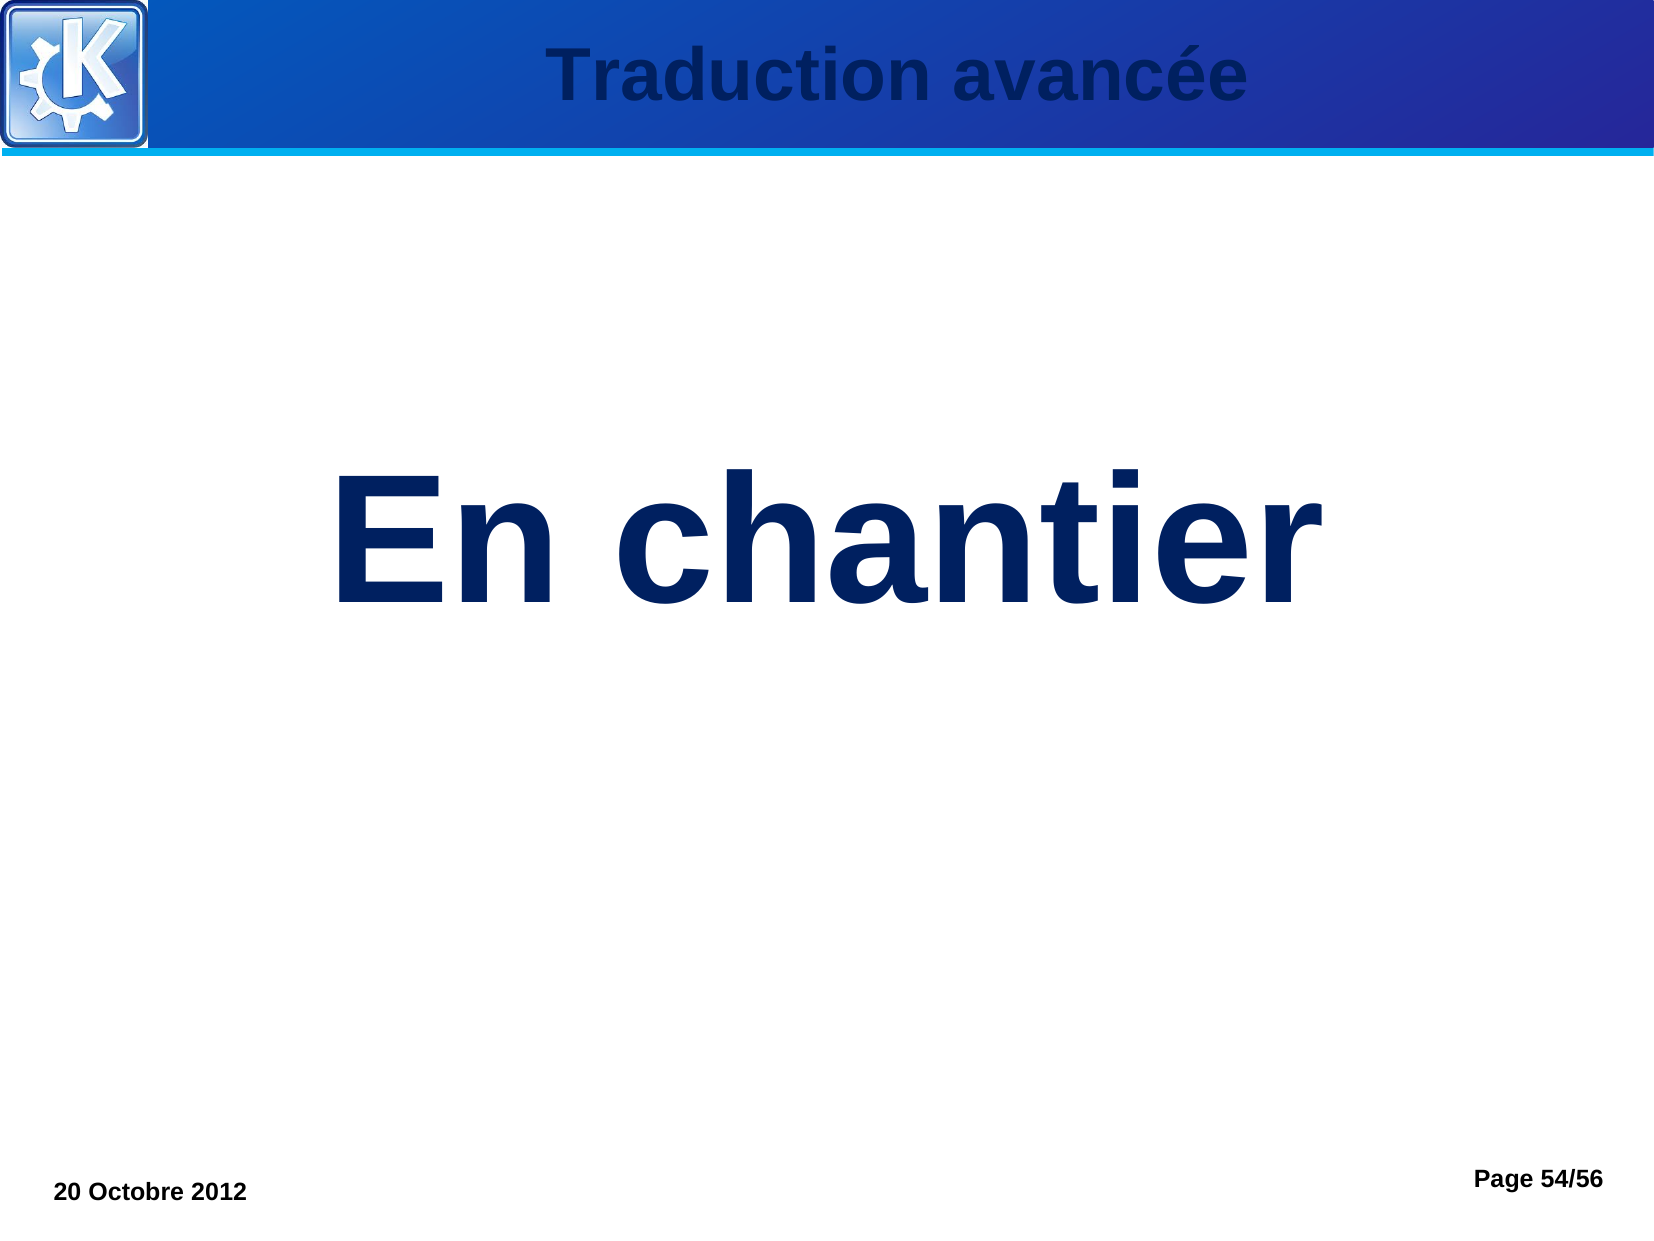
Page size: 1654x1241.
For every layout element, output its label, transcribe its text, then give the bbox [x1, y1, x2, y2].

text_box En chantier [0, 430, 1654, 651]
text_box Traduction avancée [141, 0, 1654, 148]
picture [0, 0, 141, 148]
